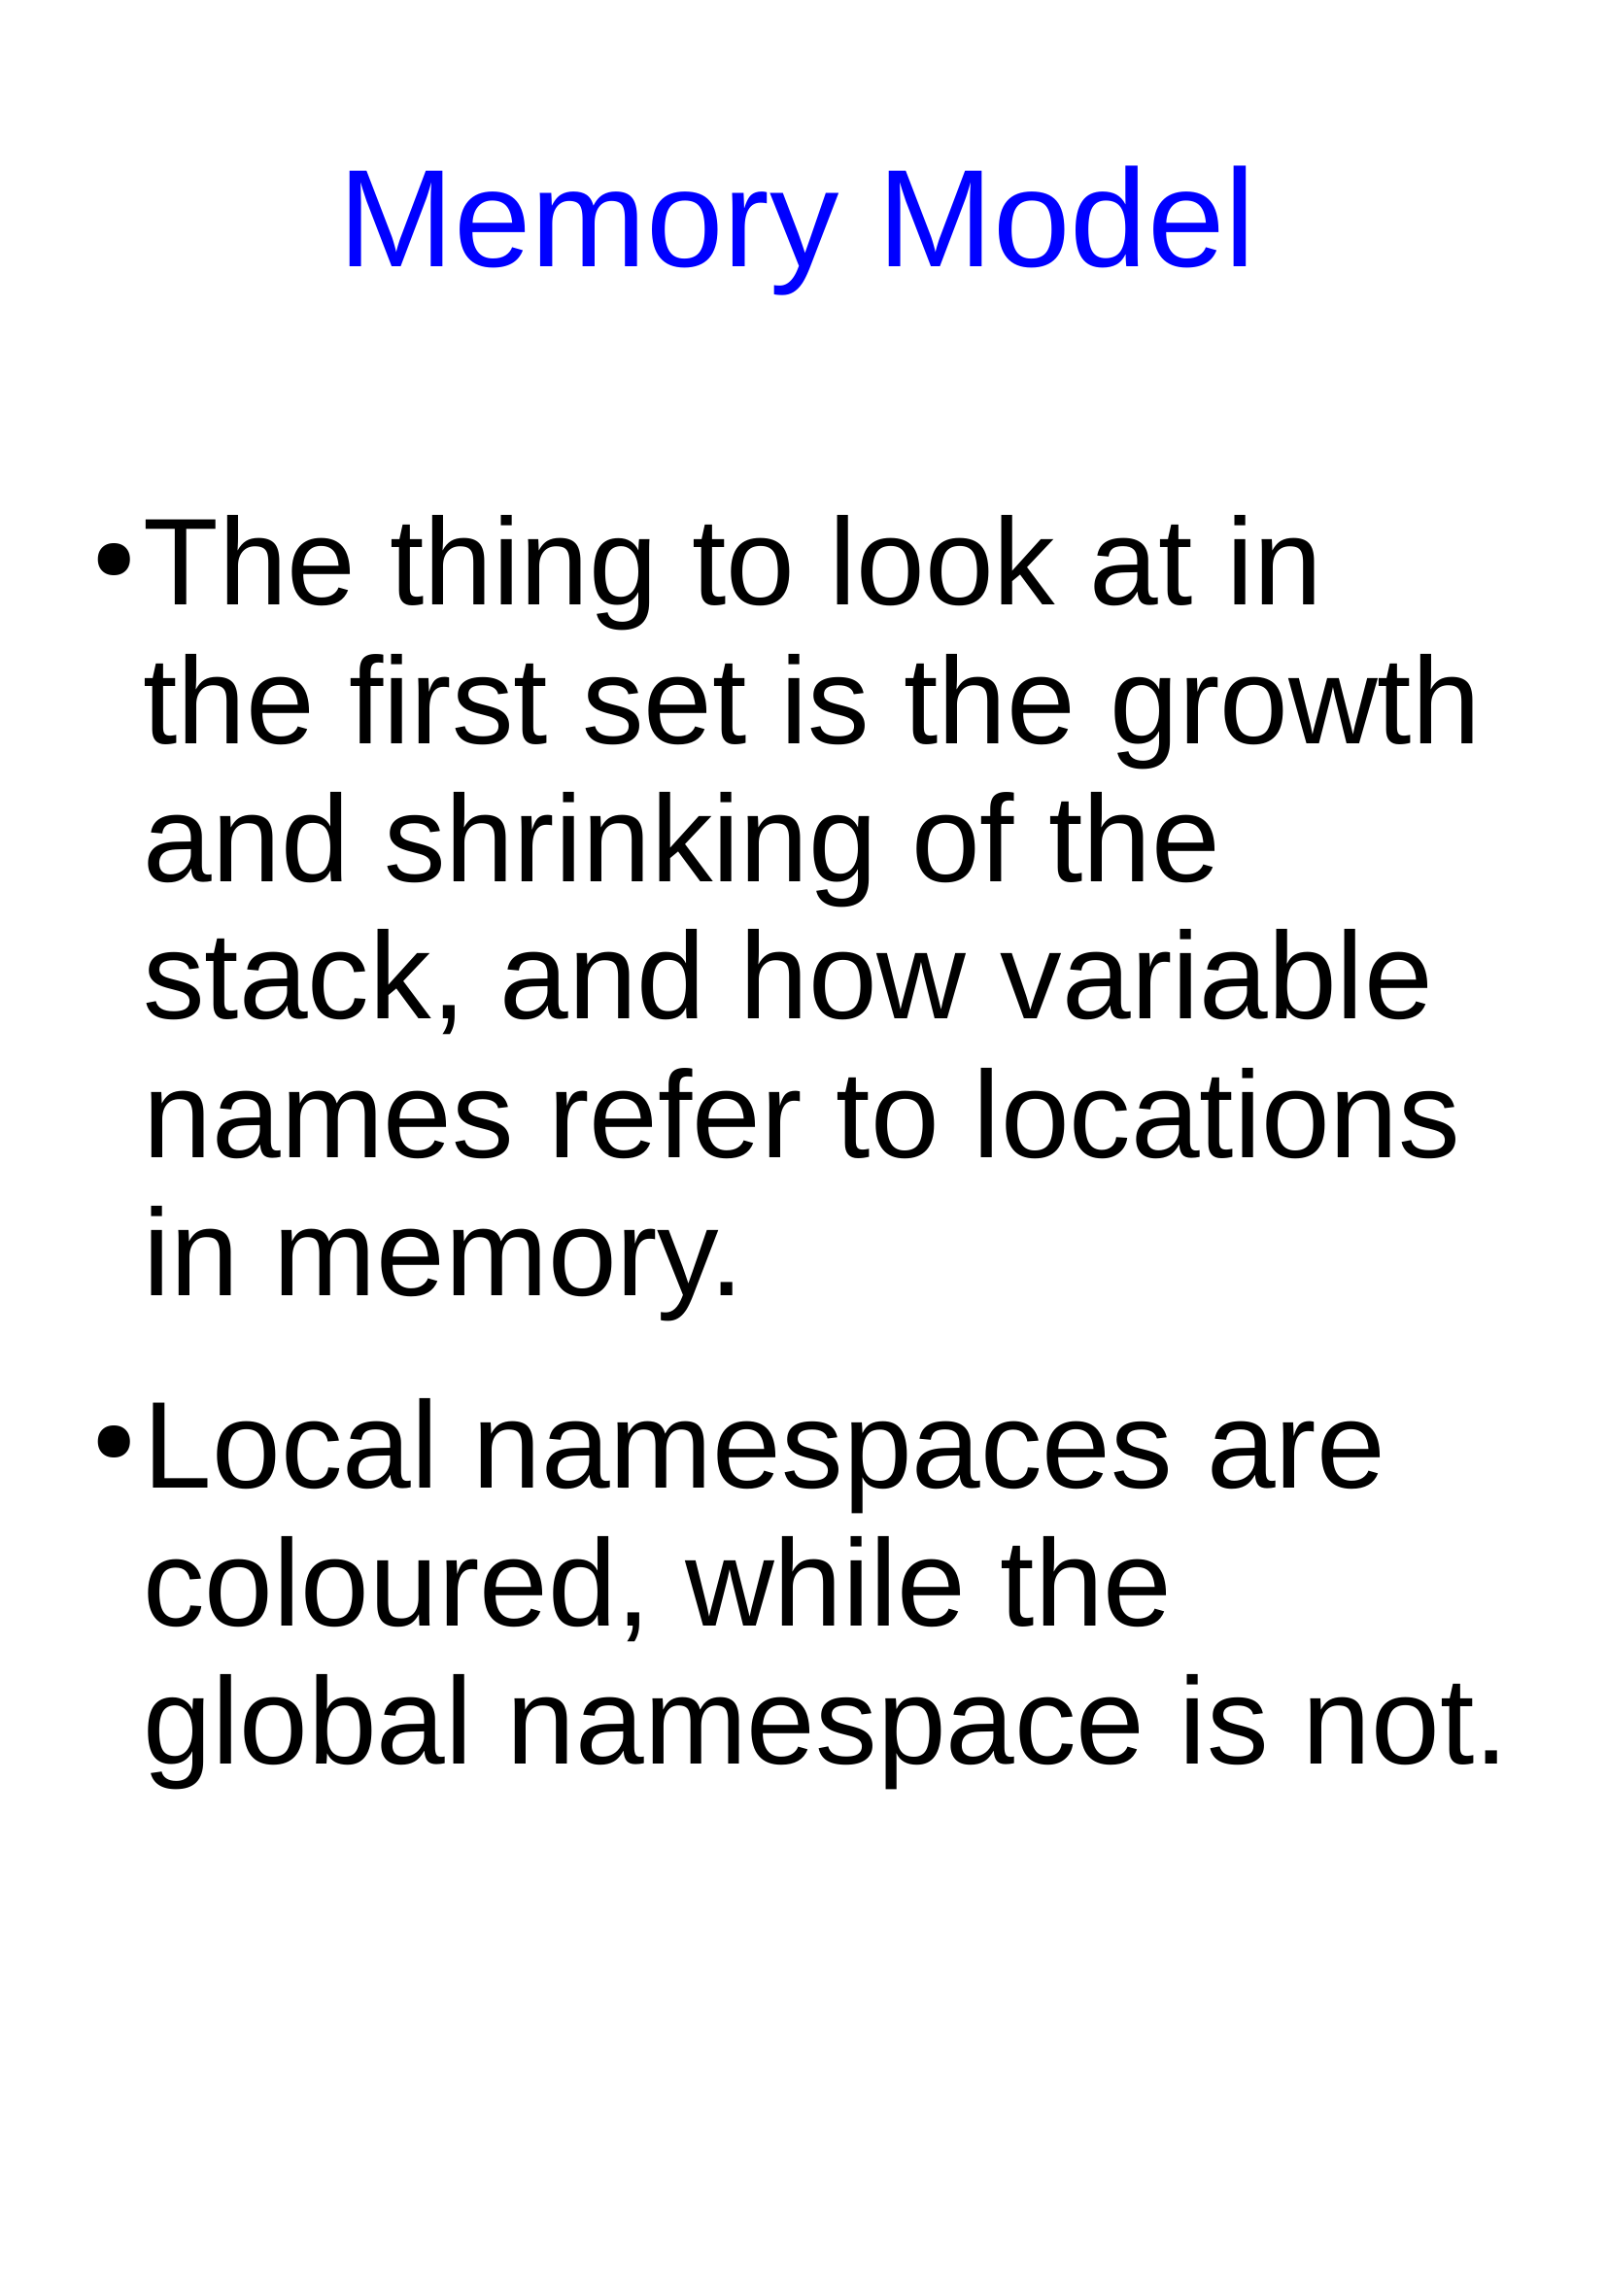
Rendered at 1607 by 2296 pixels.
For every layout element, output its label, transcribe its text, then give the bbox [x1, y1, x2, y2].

list The thing to look at in the first set is the growth and shrinking of the stack, and how variable names refer to locations in memory. Local namespaces are coloured, while the global namespace is not. [74, 493, 1521, 2008]
title Memory Model [74, 108, 1521, 328]
